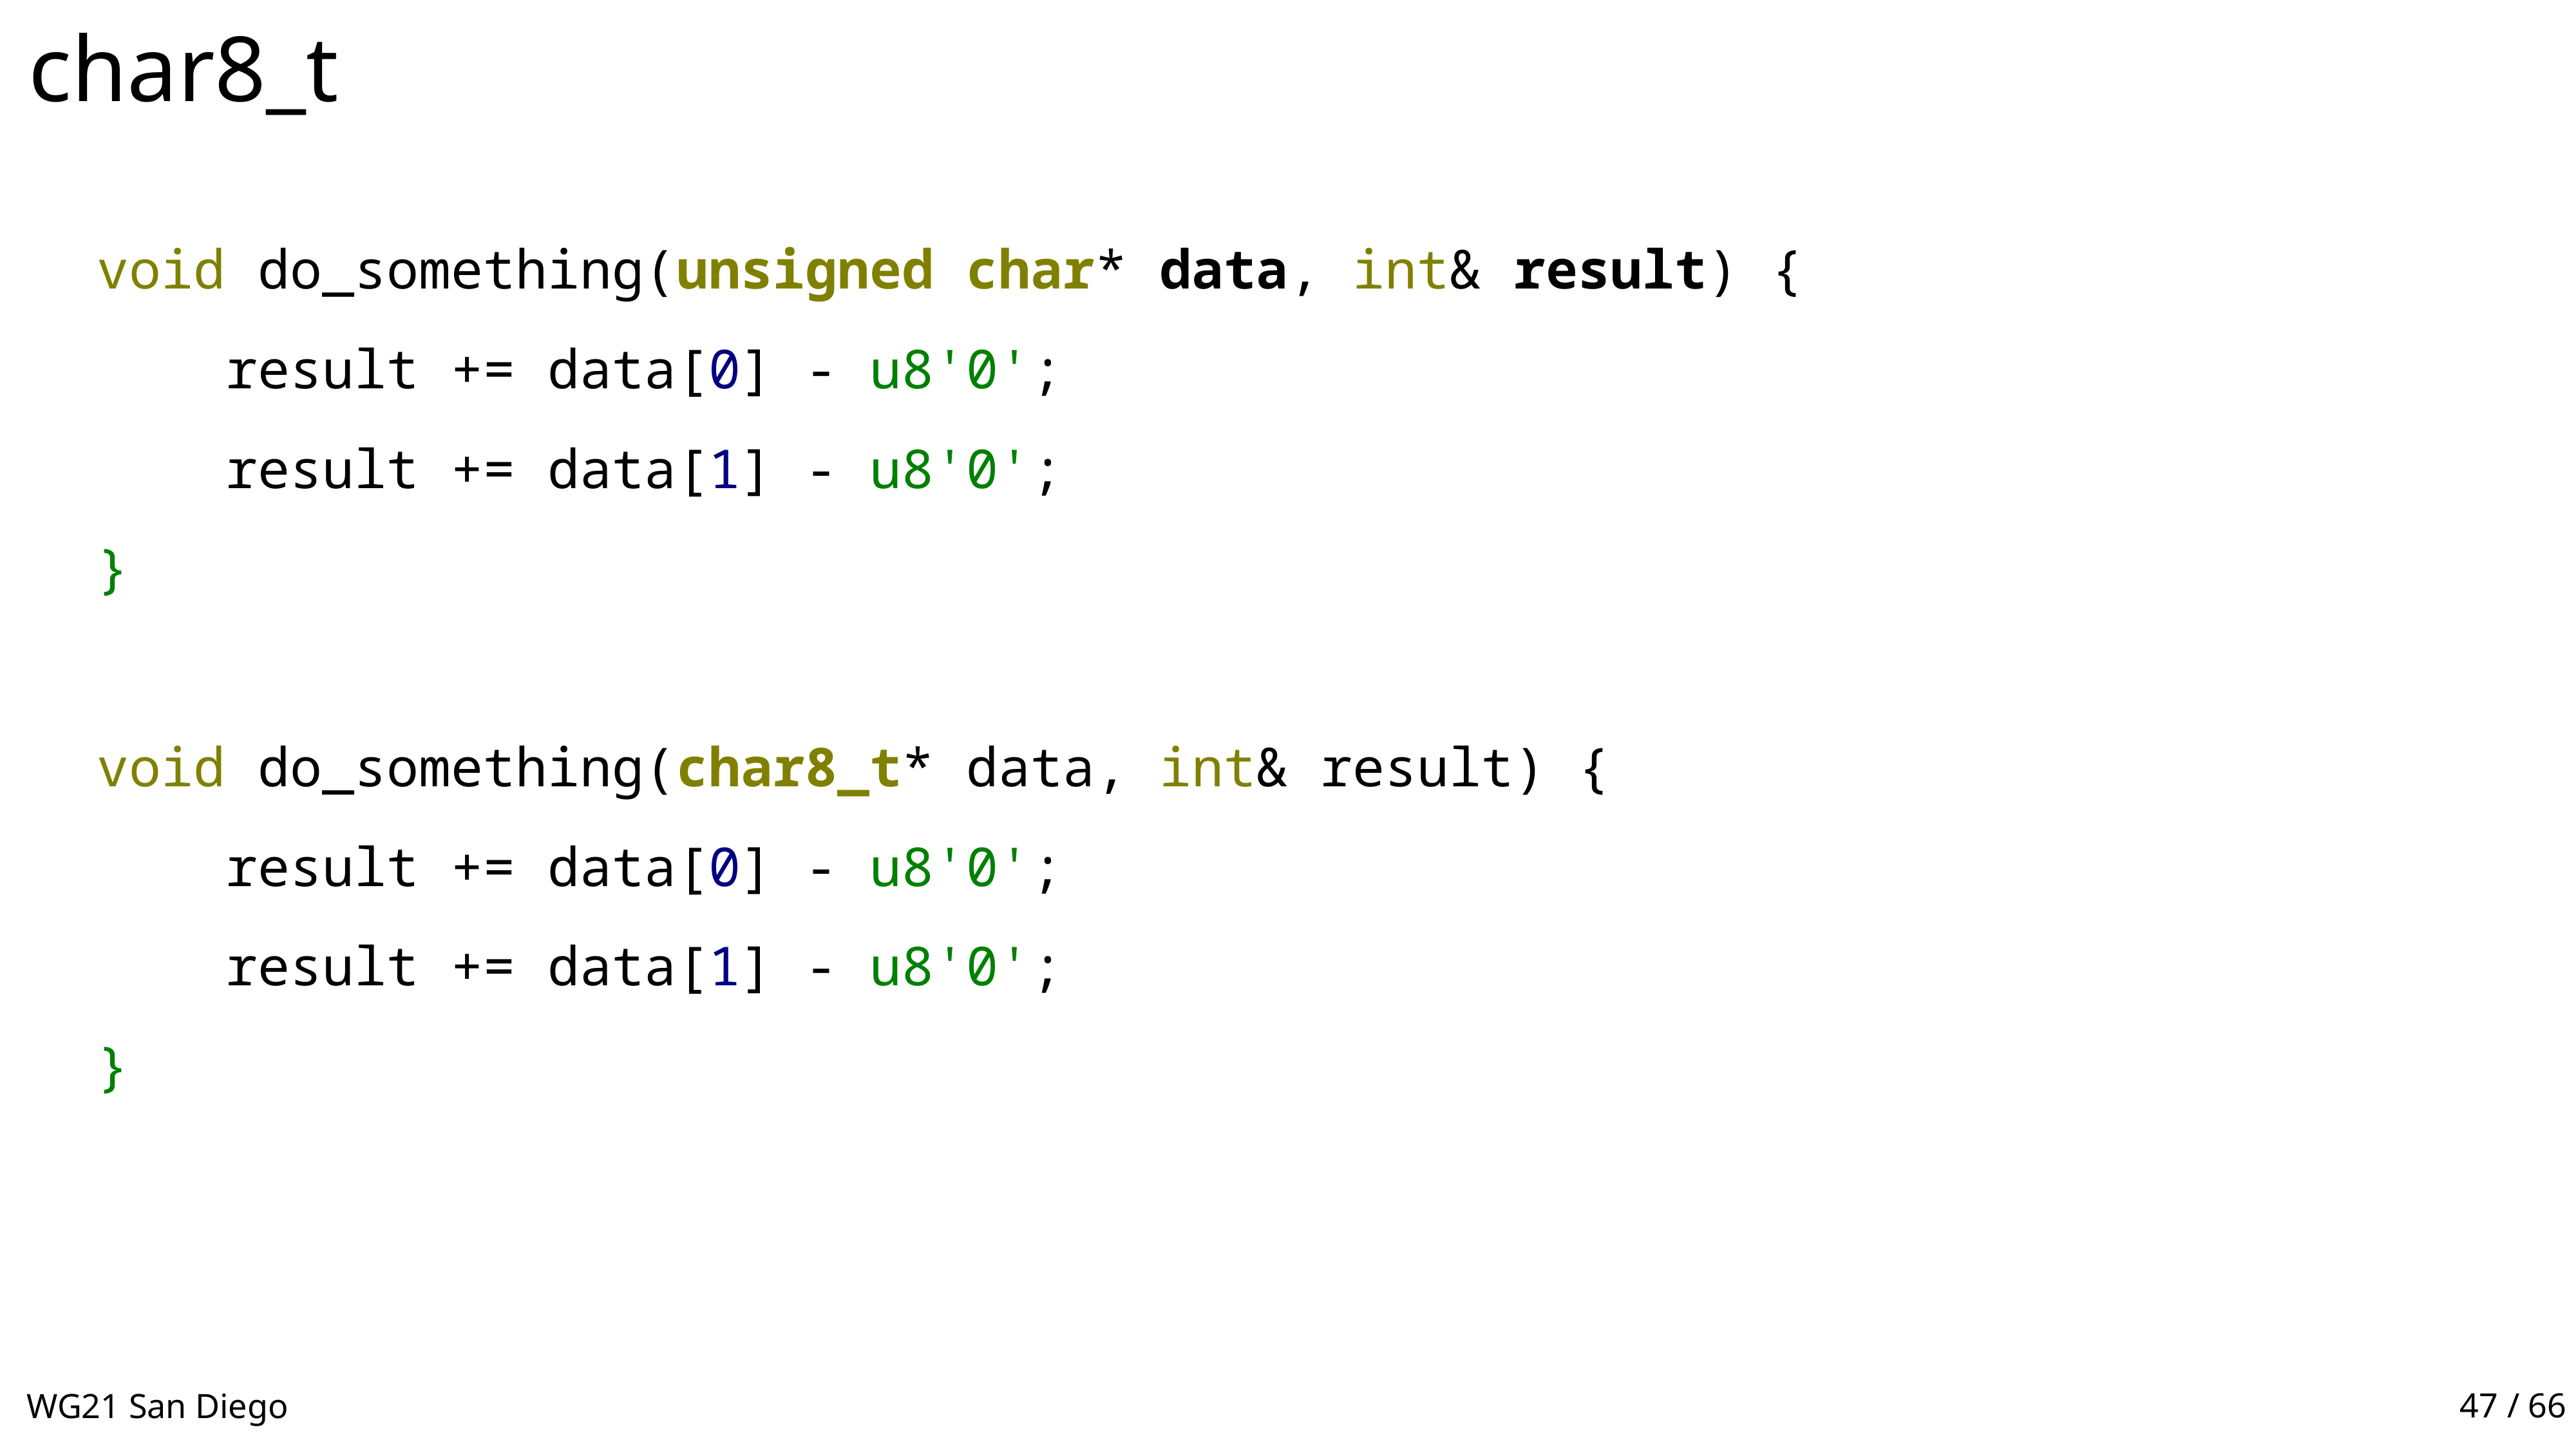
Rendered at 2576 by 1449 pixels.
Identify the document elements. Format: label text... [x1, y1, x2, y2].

list void do_something(unsigned char* data, int& result) { result += data[0] - u8'0'; result += data[1] - u8'0'; } void do_something(char8_t* data, int& result) { result += data[0] - u8'0'; result += data[1] - u8'0'; } [87, 214, 2551, 1382]
list WG21 San Diego [17, 1376, 1114, 1431]
list <number> / 66 [1479, 1376, 2576, 1431]
title char8_t [19, 19, 2551, 155]
